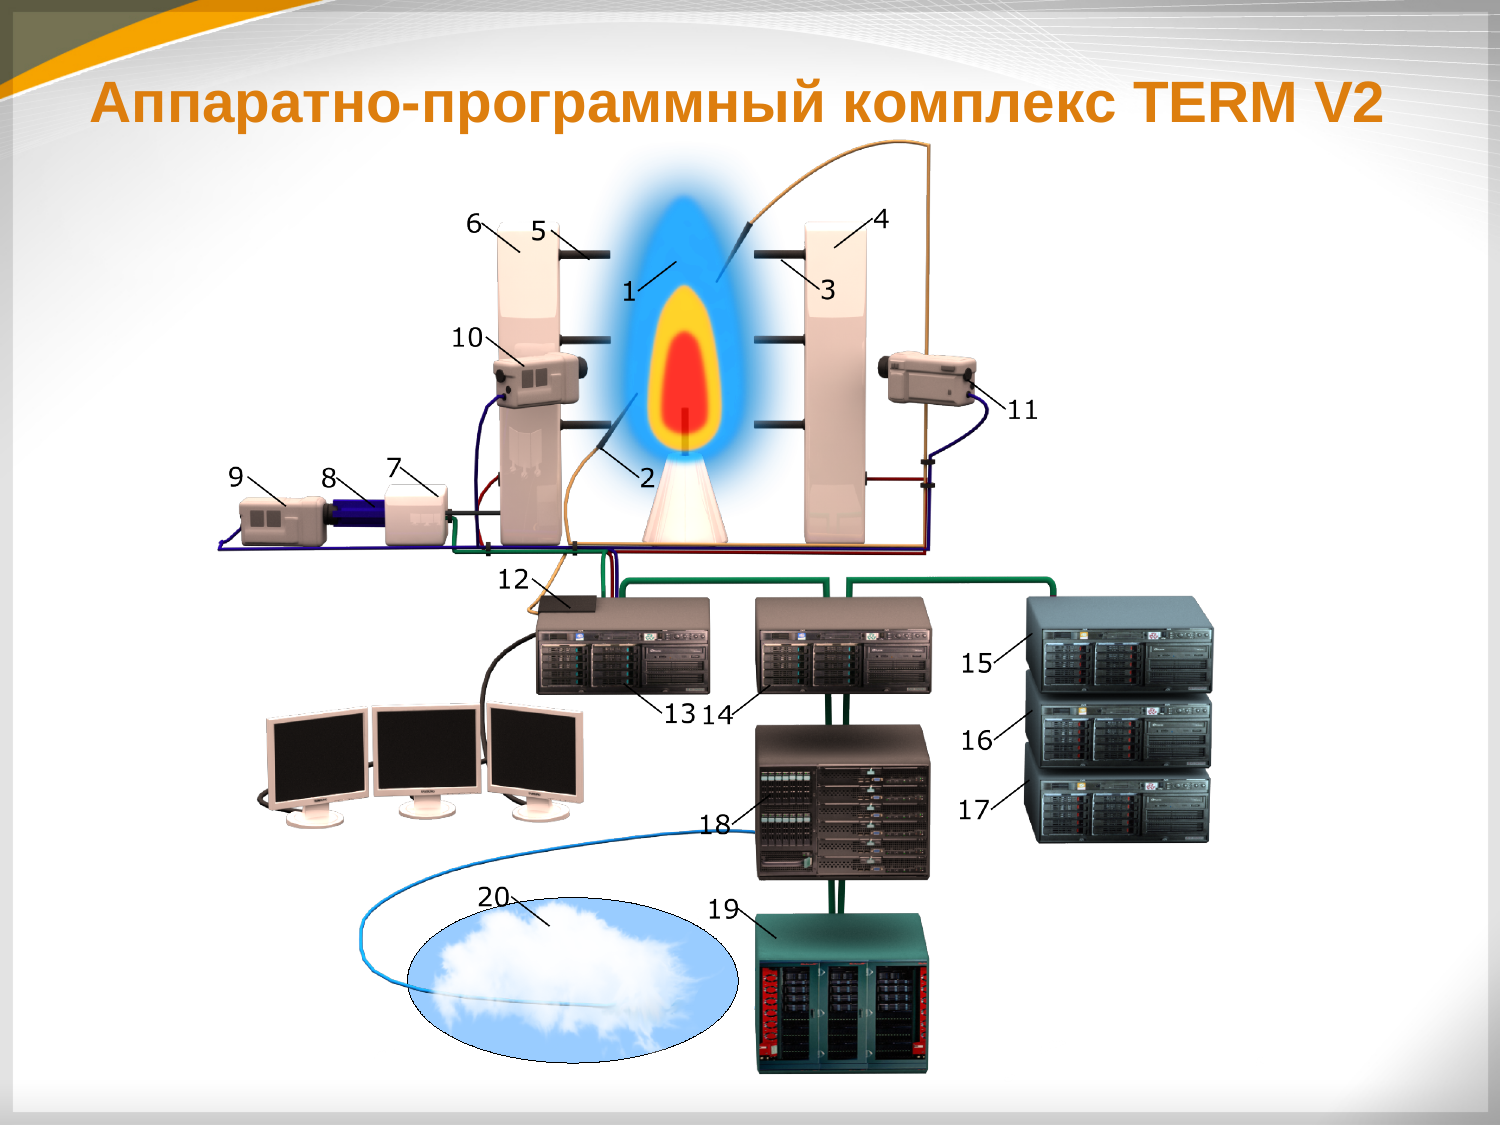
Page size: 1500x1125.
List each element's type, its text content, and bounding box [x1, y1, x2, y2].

title Аппаратно-программный комплекс TERM V2 [74, 21, 1463, 177]
picture [0, 0, 1500, 1125]
